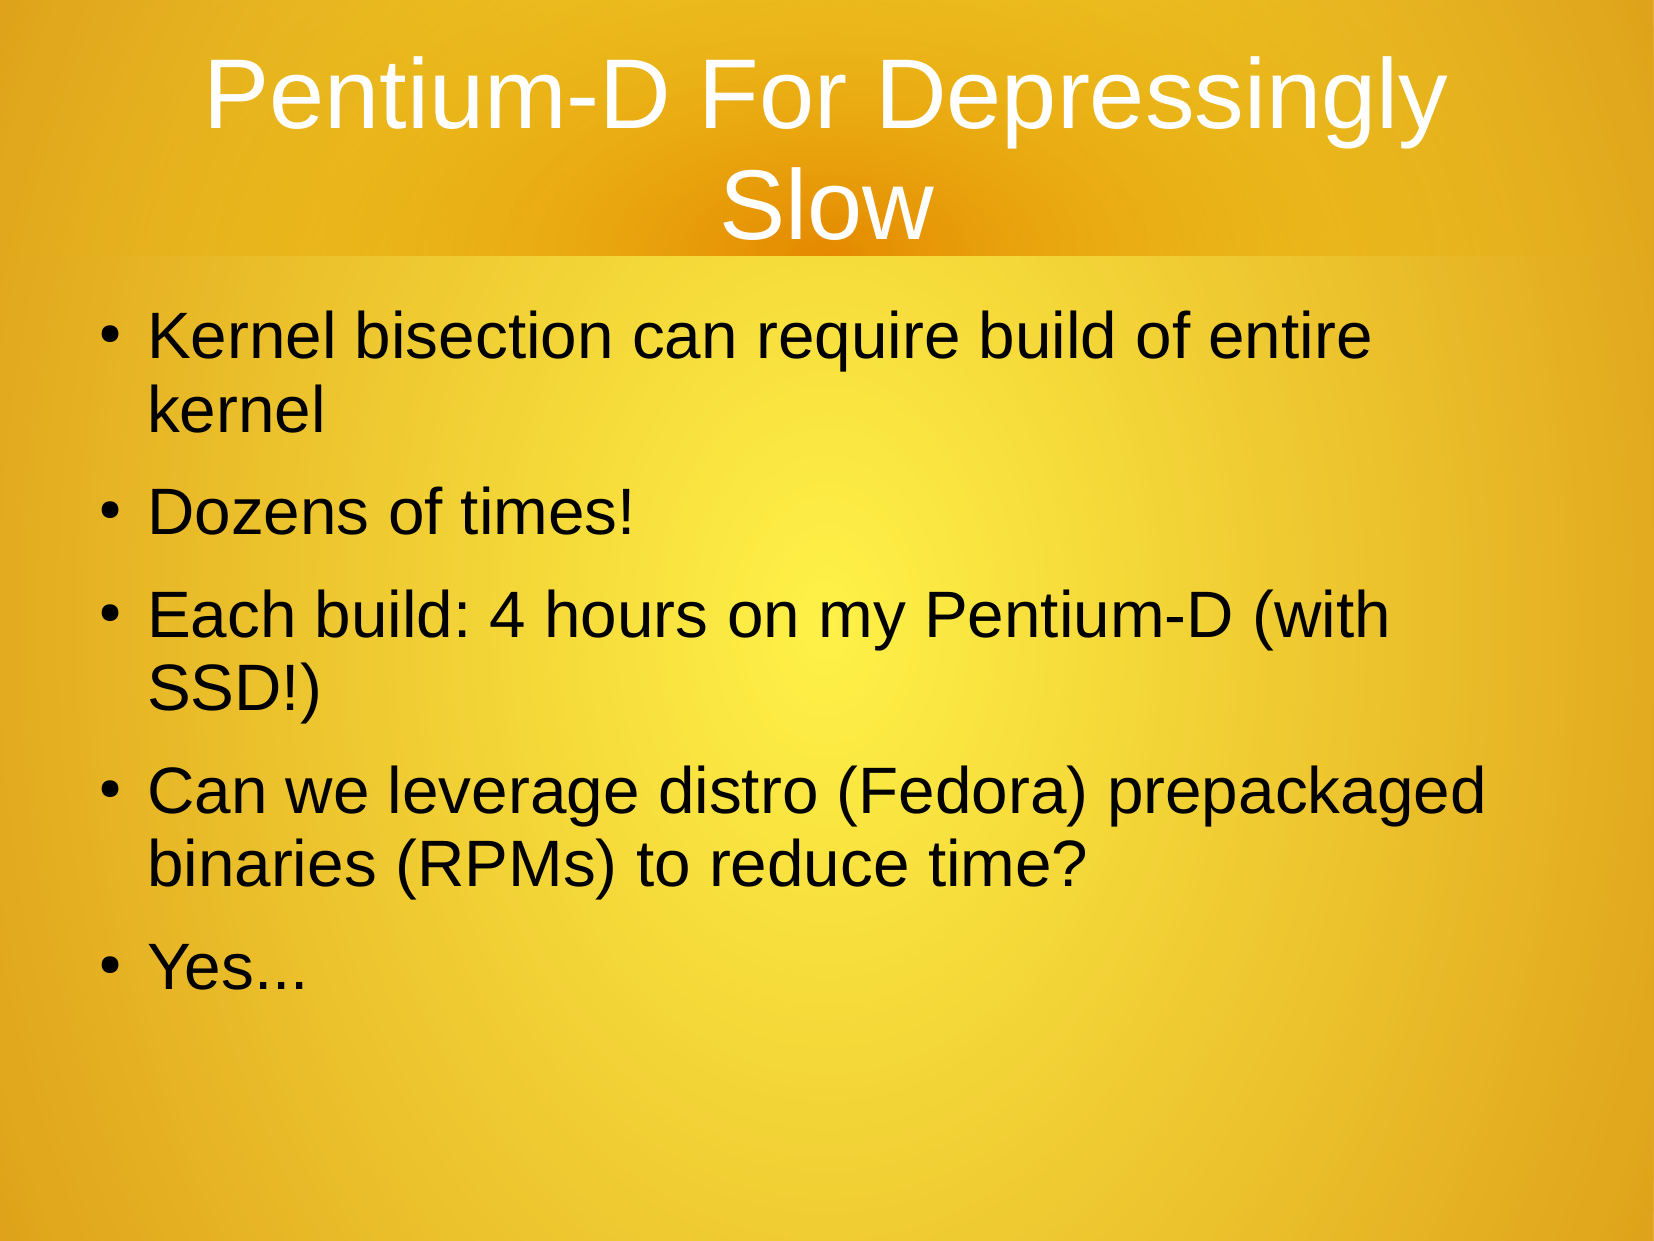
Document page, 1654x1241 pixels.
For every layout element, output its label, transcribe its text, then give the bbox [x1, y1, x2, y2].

title Pentium-D For Depressingly Slow [82, 47, 1571, 252]
list Kernel bisection can require build of entire kernel Dozens of times! Each build: 4 hours on my Pentium-D (with SSD!) Can we leverage distro (Fedora) prepackaged binaries (RPMs) to reduce time? Yes... [82, 299, 1571, 1019]
